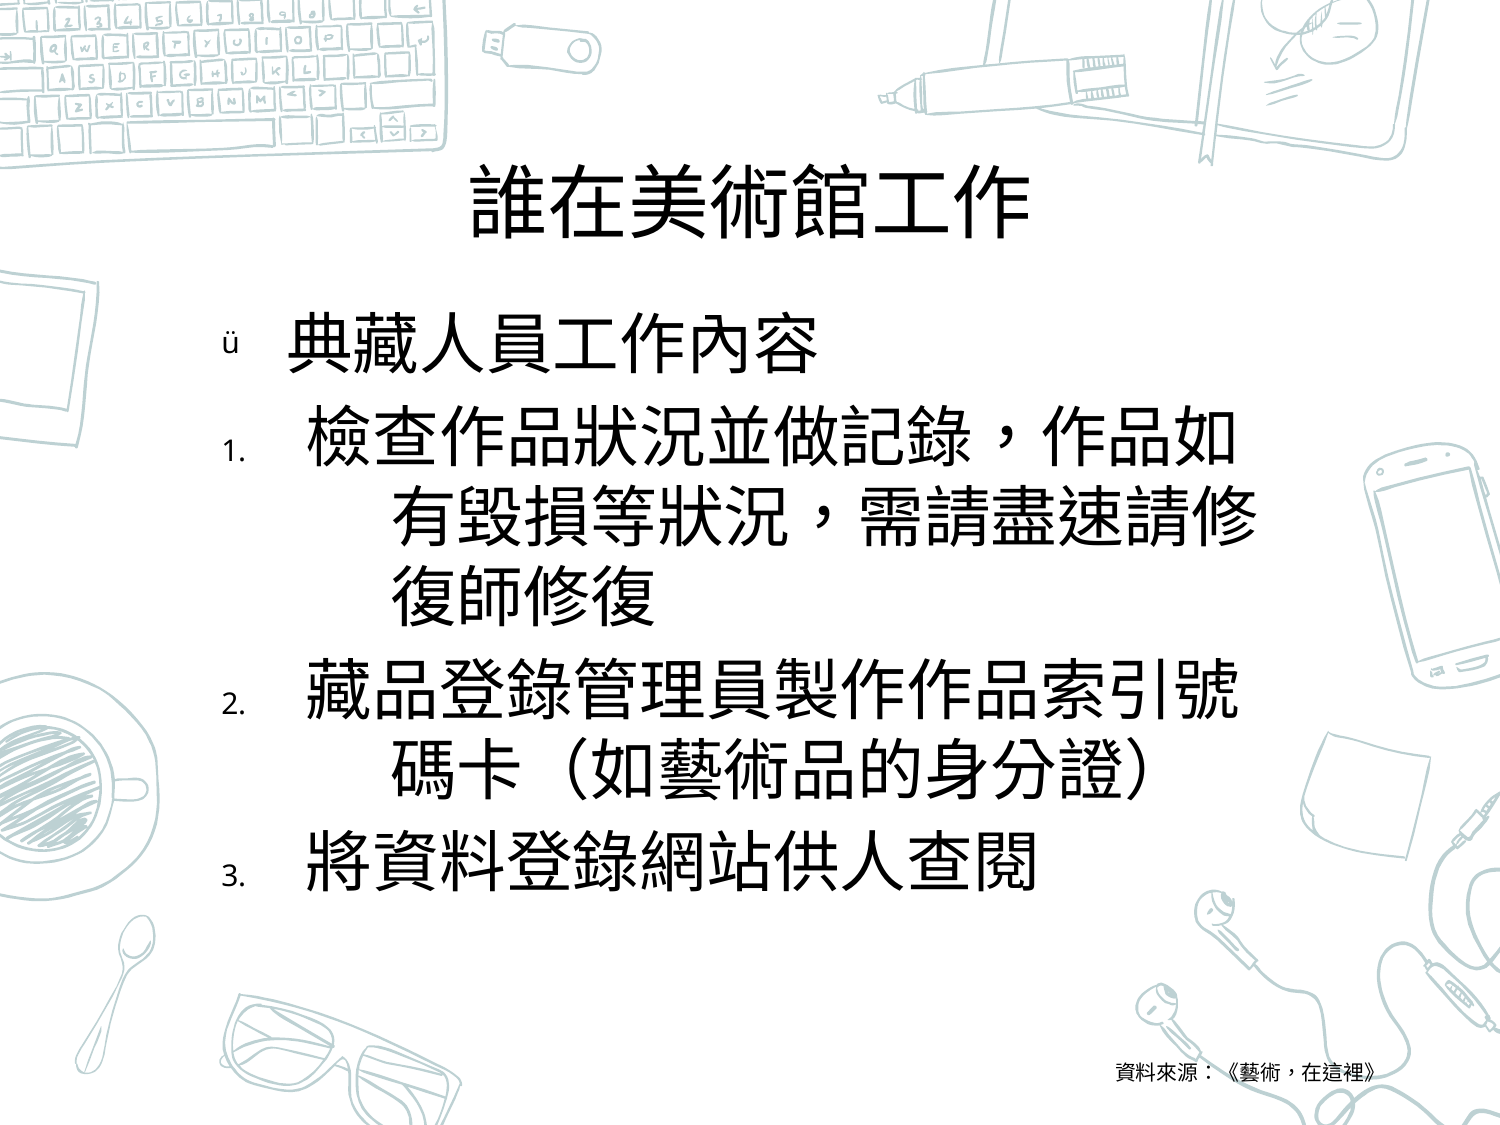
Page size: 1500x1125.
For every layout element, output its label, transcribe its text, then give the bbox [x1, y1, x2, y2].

list 典藏人員工作內容 檢查作品狀況並做記錄，作品如有毀損等狀況，需請盡速請修復師修復 藏品登錄管理員製作作品索引號碼卡（如藝術品的身分證） 將資料登錄網站供人查閱 [185, 287, 1315, 1053]
title 誰在美術館工作 [185, 136, 1315, 264]
text_box 資料來源：《藝術，在這裡》 [1090, 1052, 1500, 1093]
